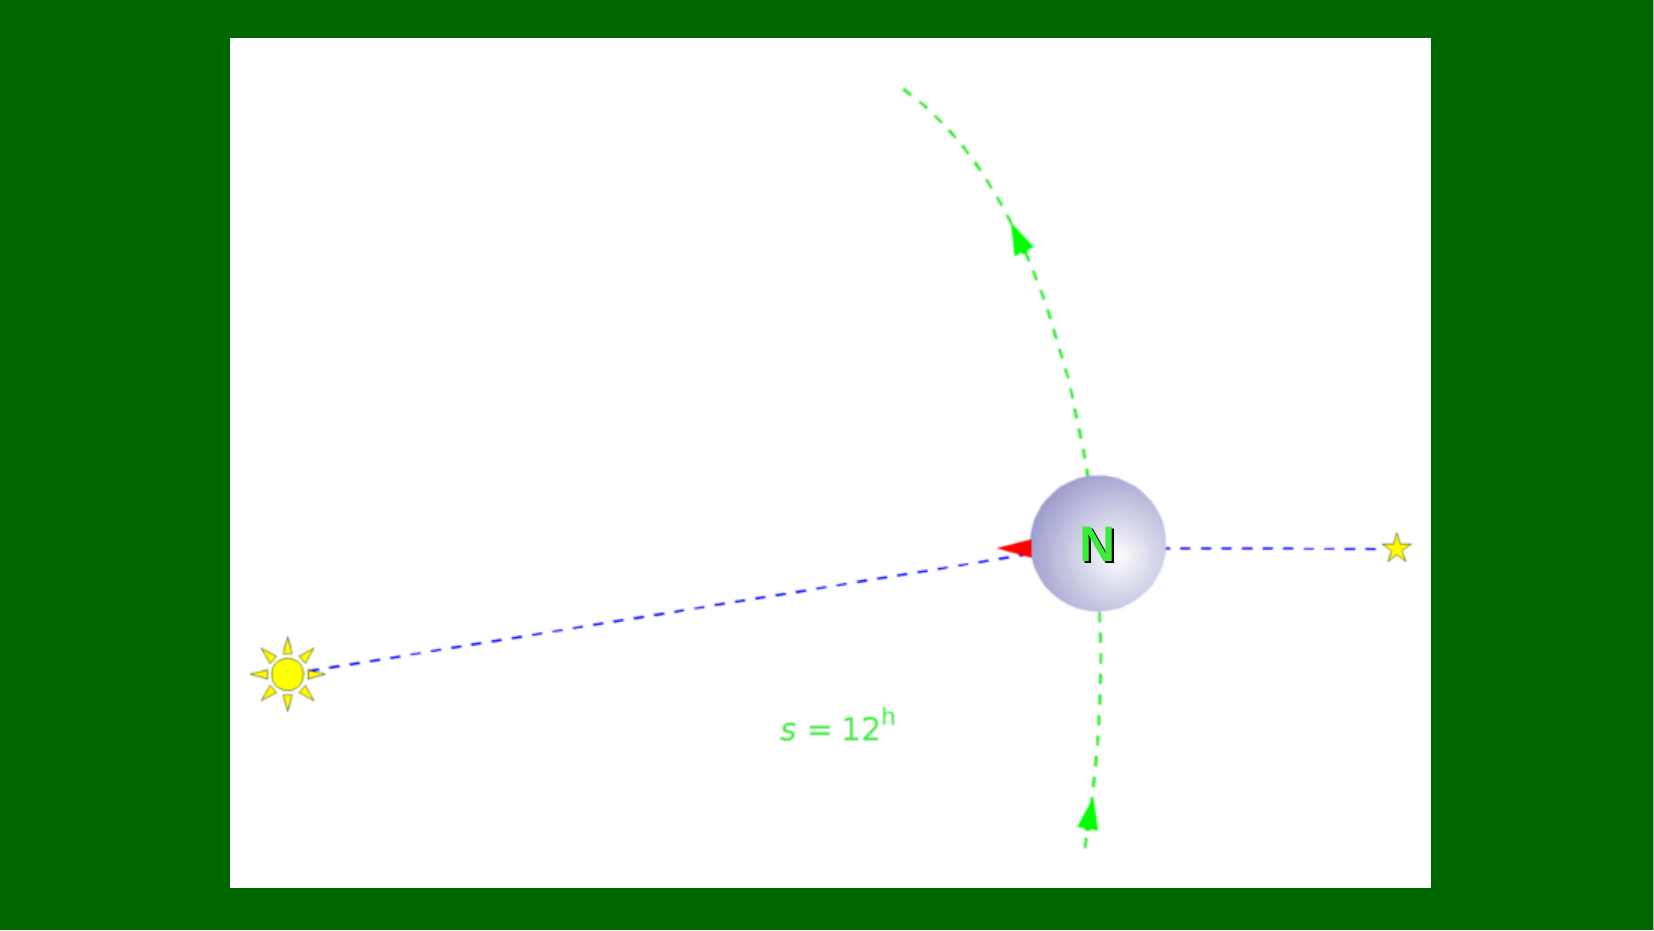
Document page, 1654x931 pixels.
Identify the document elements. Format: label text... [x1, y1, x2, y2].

picture [230, 38, 1431, 888]
text_box N [1064, 508, 1131, 580]
